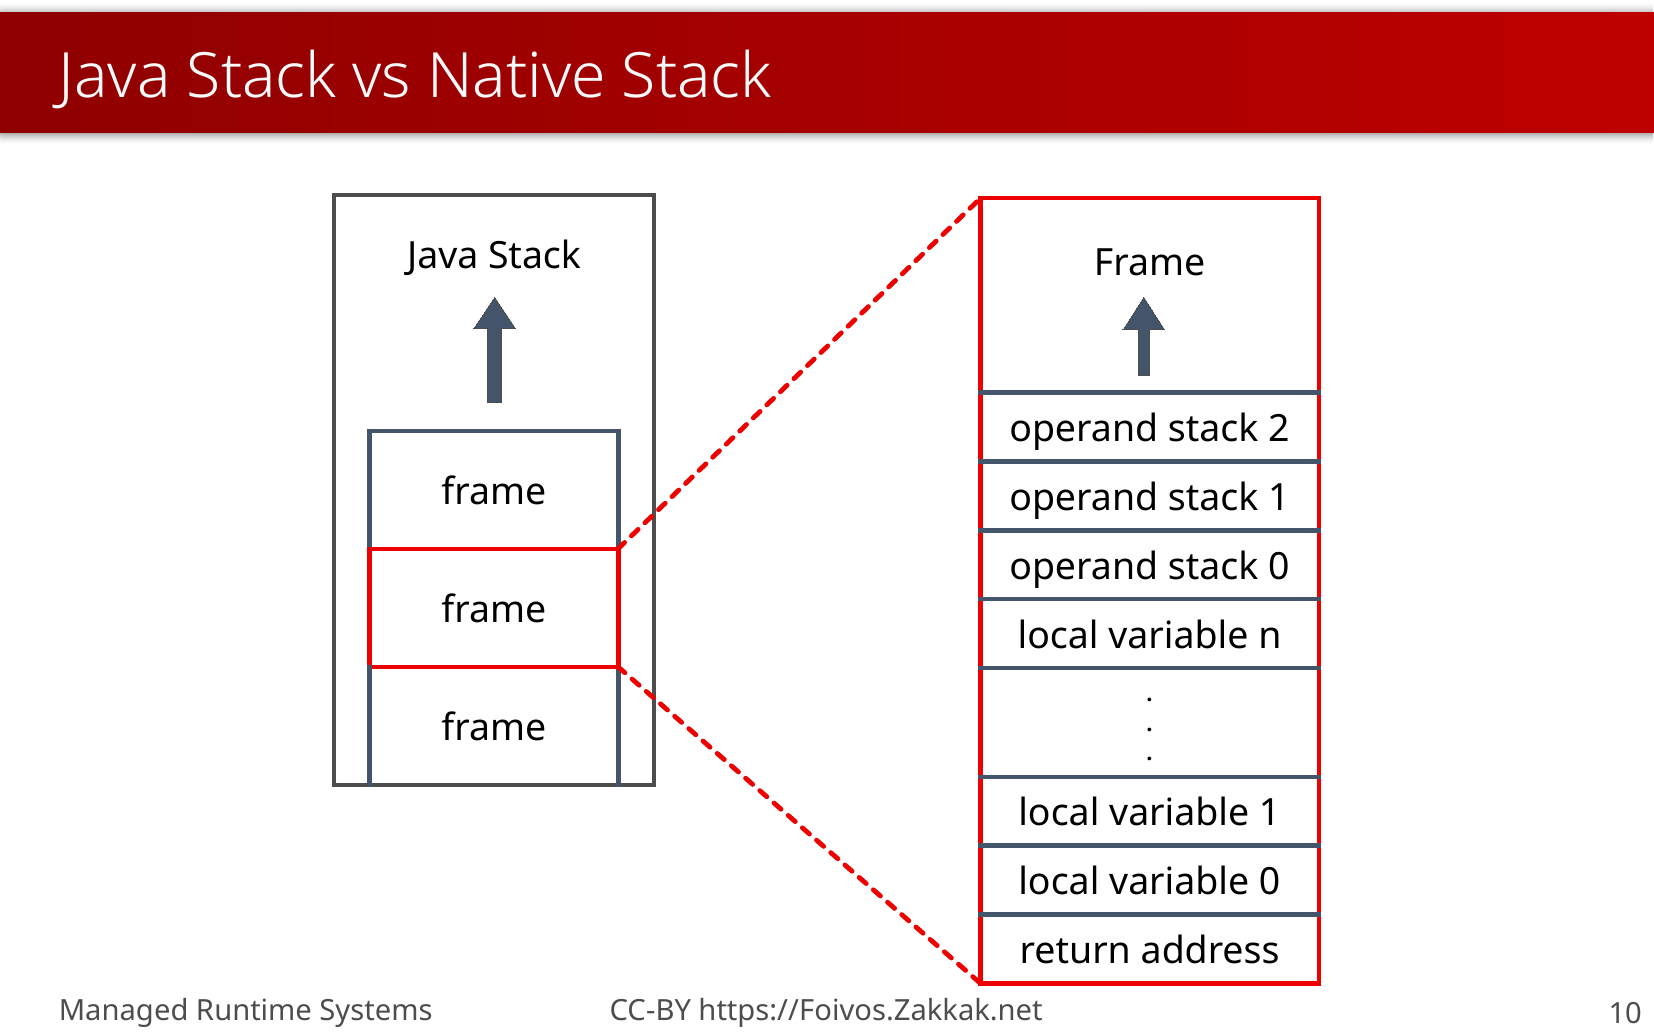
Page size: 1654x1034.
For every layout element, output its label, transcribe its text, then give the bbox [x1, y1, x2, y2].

text_box [473, 297, 516, 403]
table_cell [336, 431, 367, 549]
text_box [1122, 297, 1165, 376]
table_cell [370, 313, 618, 429]
table_cell . . . [983, 670, 1317, 775]
table_cell [336, 667, 367, 783]
table_header Java Stack [370, 197, 618, 313]
table_header [336, 197, 370, 313]
table_cell local variable 0 [983, 848, 1317, 912]
table_cell operand stack 0 [983, 533, 1317, 597]
table_cell [621, 667, 652, 783]
title Java Stack vs Native Stack [58, 7, 1329, 139]
table_cell [983, 324, 1317, 390]
table_header [618, 197, 652, 313]
table_cell return address [983, 917, 1317, 981]
table_cell operand stack 2 [983, 395, 1317, 459]
table_cell local variable 1 [983, 779, 1317, 843]
table_header Frame [983, 200, 1317, 324]
table_cell frame [372, 551, 616, 665]
table_cell [621, 549, 652, 667]
table_cell [621, 431, 652, 549]
table_cell [618, 313, 652, 431]
table_cell frame [372, 433, 616, 547]
table_cell [336, 313, 370, 431]
table_cell operand stack 1 [983, 464, 1317, 528]
table_cell local variable n [983, 601, 1317, 666]
table_cell [336, 549, 367, 667]
table_cell frame [372, 669, 616, 783]
